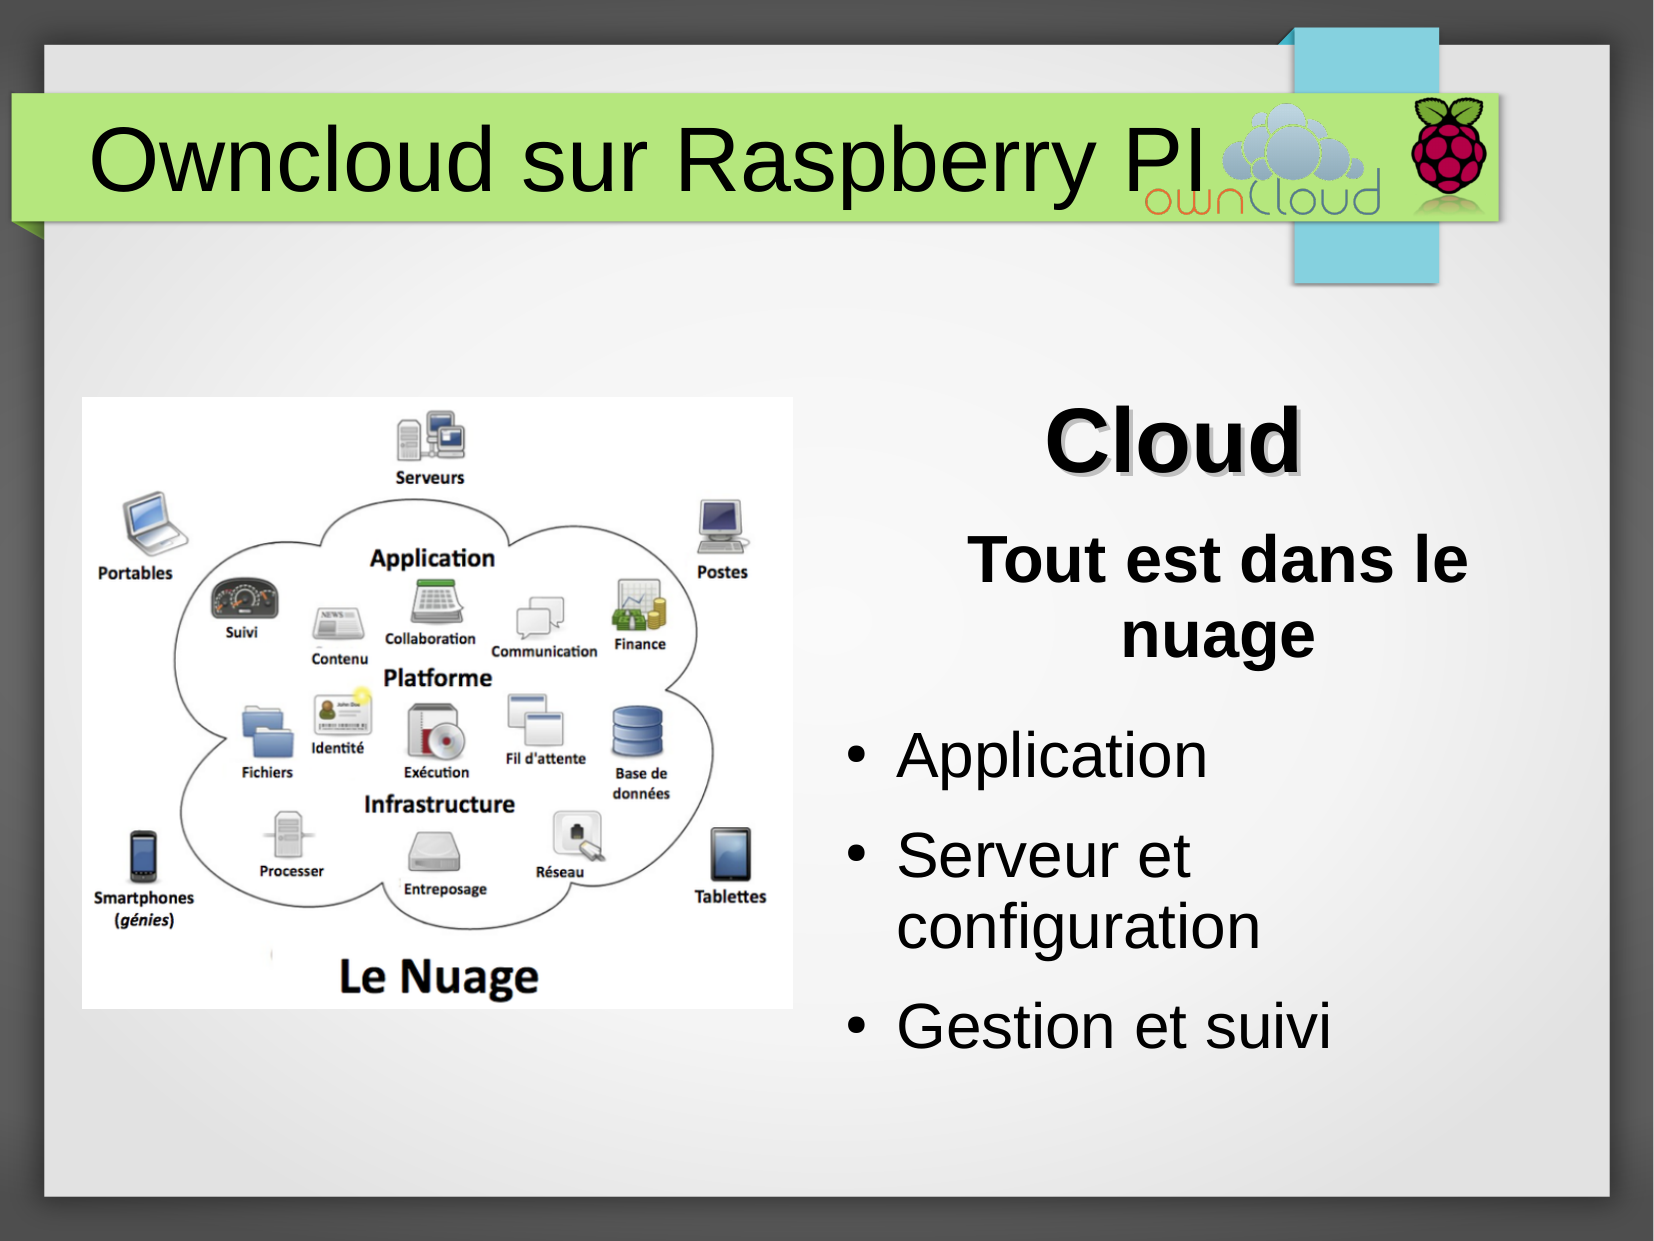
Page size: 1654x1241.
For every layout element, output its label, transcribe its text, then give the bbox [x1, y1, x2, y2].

list Application Serveur et configuration Gestion et suivi [828, 719, 1539, 1063]
list Cloud Tout est dans le nuage [828, 389, 1539, 687]
picture [0, 0, 1654, 1241]
title Owncloud sur Raspberry PI [70, 106, 1229, 213]
